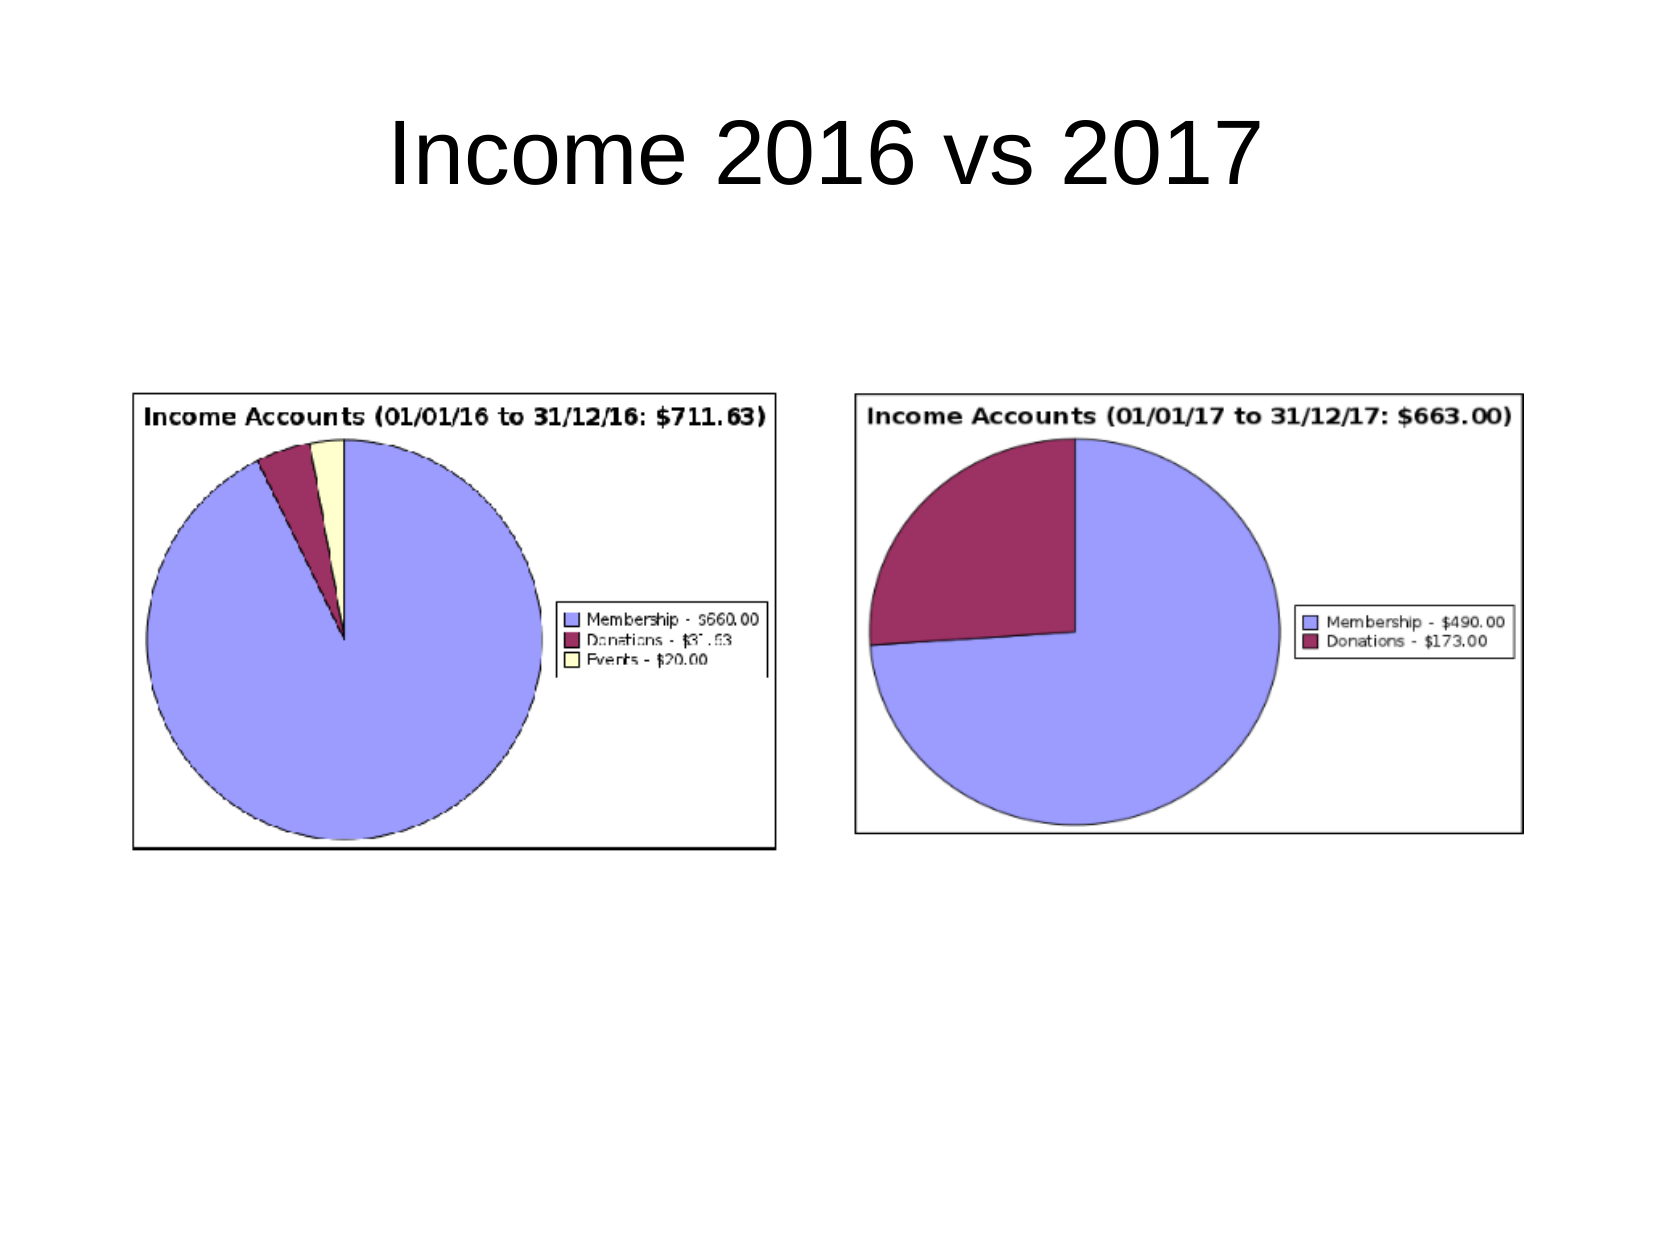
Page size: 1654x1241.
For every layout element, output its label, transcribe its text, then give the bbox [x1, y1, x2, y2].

picture [94, 354, 1524, 1241]
title Income 2016 vs 2017 [82, 49, 1571, 257]
